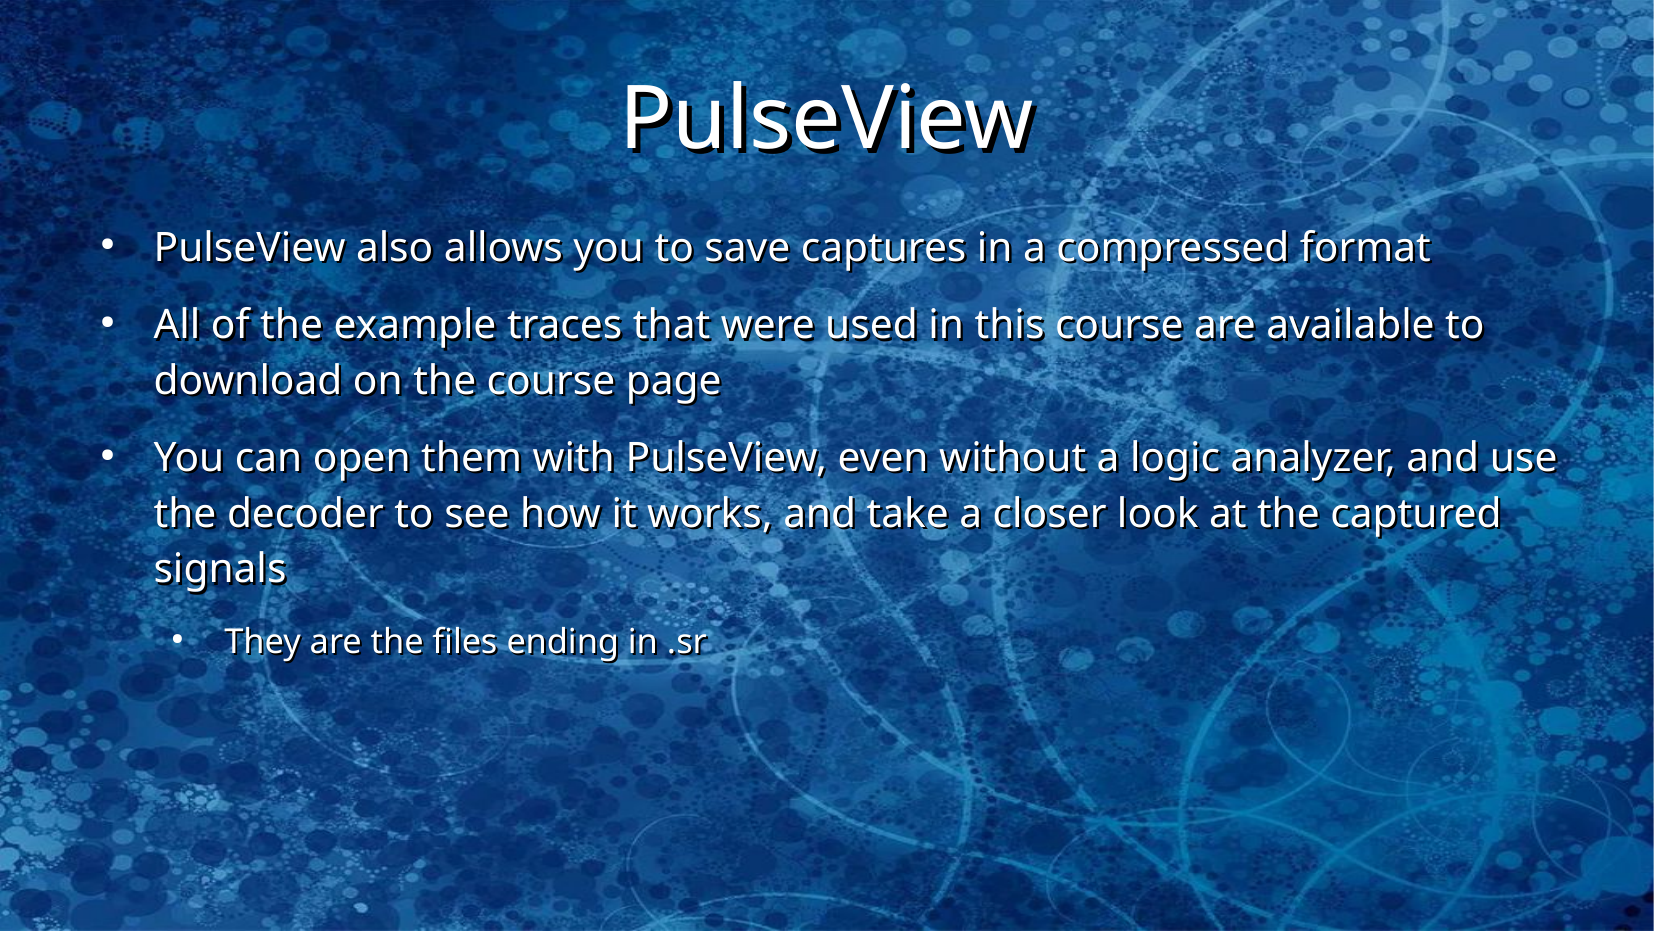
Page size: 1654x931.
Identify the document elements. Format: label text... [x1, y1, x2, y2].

picture [0, 0, 1654, 931]
title PulseView [82, 37, 1571, 193]
list PulseView also allows you to save captures in a compressed format All of the example traces that were used in this course are available to download on the course page You can open them with PulseView, even without a logic analyzer, and use the decoder to see how it works, and take a closer look at the captured signals They are the files ending in .sr [82, 217, 1571, 758]
